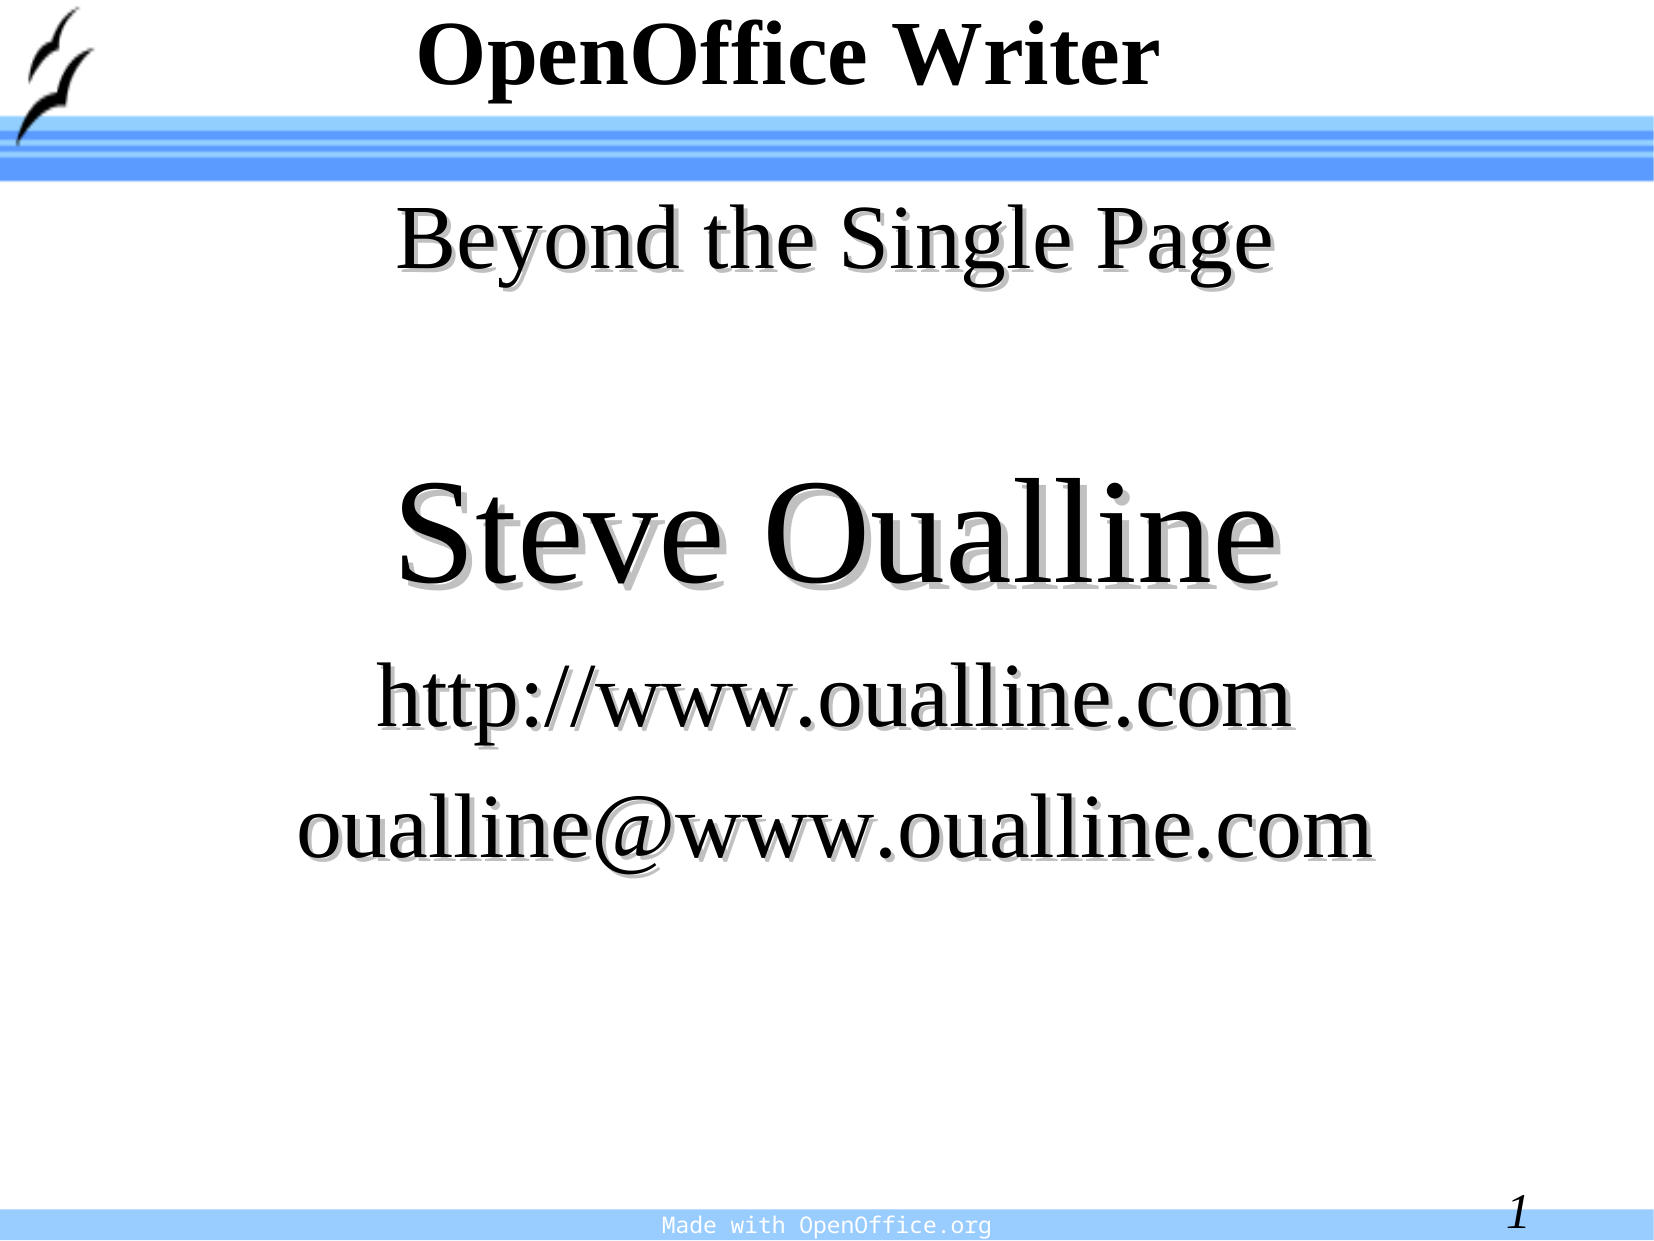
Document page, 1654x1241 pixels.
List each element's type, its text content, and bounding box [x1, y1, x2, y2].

title OpenOffice Writer [94, 0, 1507, 123]
picture [0, 0, 1654, 188]
list Beyond the Single Page Steve Oualline http://www.oualline.com oualline@www.oualline.com [120, 187, 1533, 1195]
